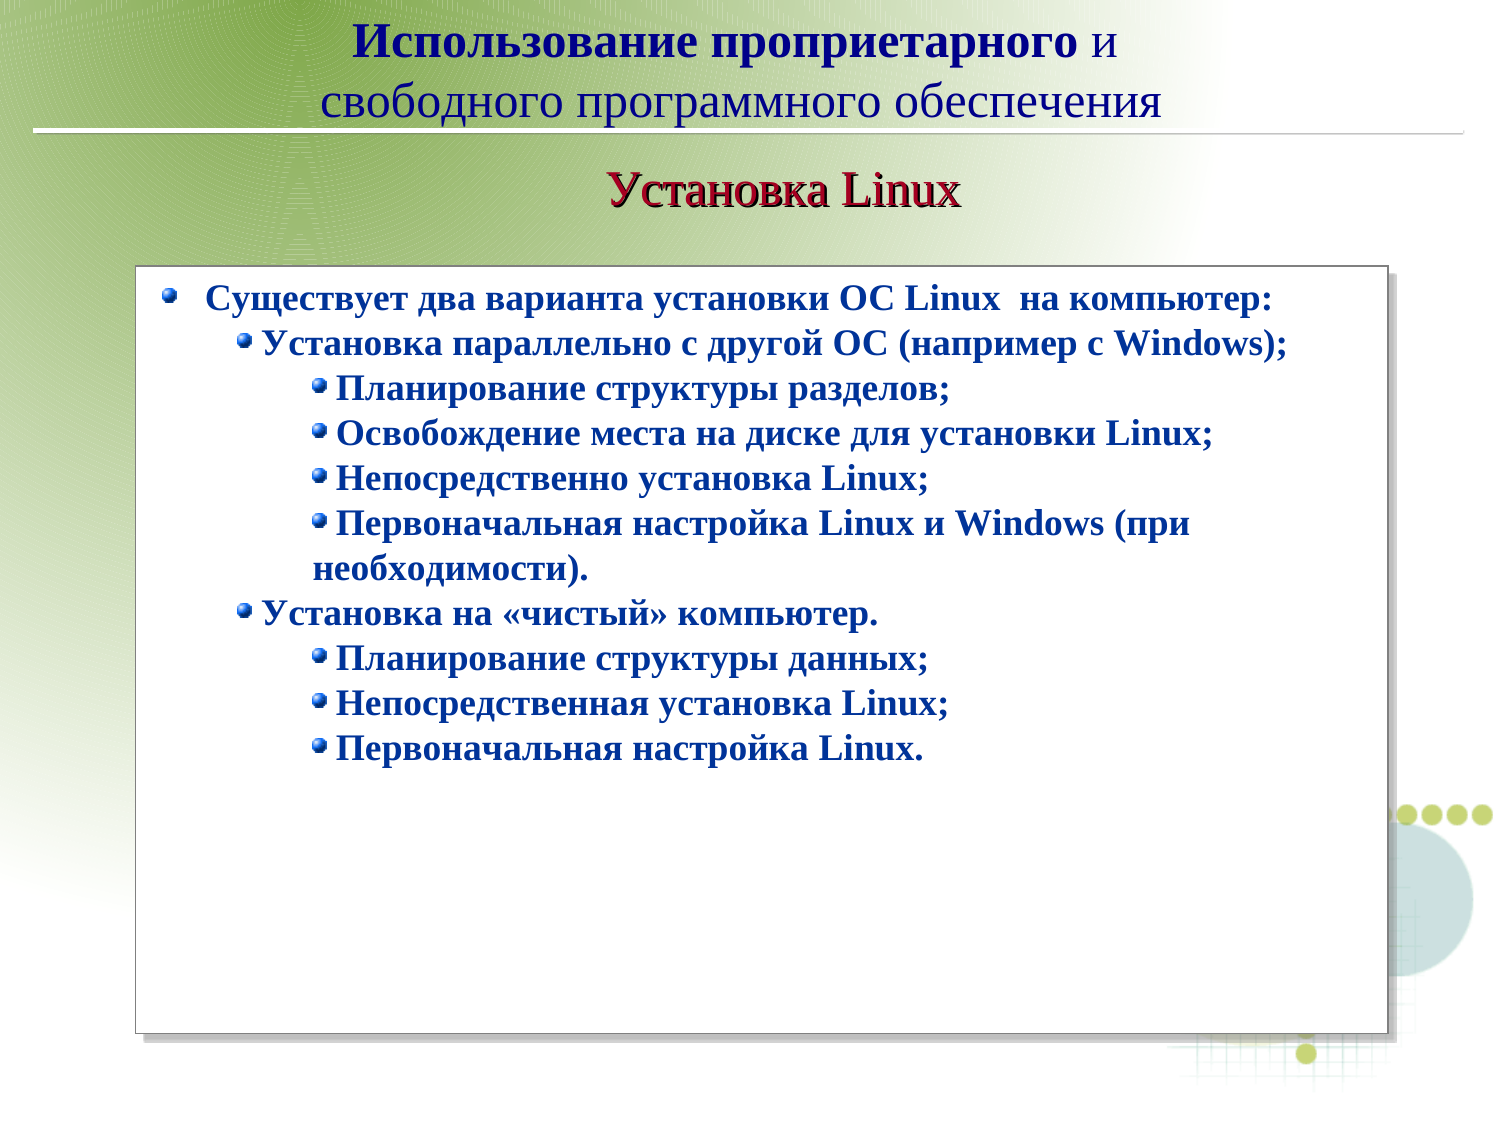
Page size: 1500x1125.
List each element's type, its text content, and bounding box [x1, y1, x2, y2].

picture [312, 693, 327, 708]
text_box Установка Linux [118, 147, 1447, 223]
picture [237, 603, 252, 618]
picture [312, 423, 327, 438]
picture [312, 513, 327, 528]
picture [237, 333, 252, 348]
picture [312, 378, 327, 393]
picture [312, 738, 327, 753]
picture [312, 468, 327, 483]
picture [312, 648, 327, 663]
text_box [135, 265, 1388, 1034]
picture [162, 288, 177, 303]
text_box Использование проприетарного и свободного программного обеспечения [0, 0, 1483, 136]
text_box Существует два варианта установки ОС Linux на компьютер: Установка параллельно с другой ОС (например с Windows); Планирование структуры разделов; Освобождение места на диске для установки Linux; Непосредственно установка Linux; Первоначальная настройка Linux и Windows (при необходимости). Установка на «чистый» компьютер. Планирование структуры данных; Непосредственная установка Linux; Первоначальная настройка Linux. [147, 265, 1388, 777]
picture [1110, 718, 1500, 1098]
